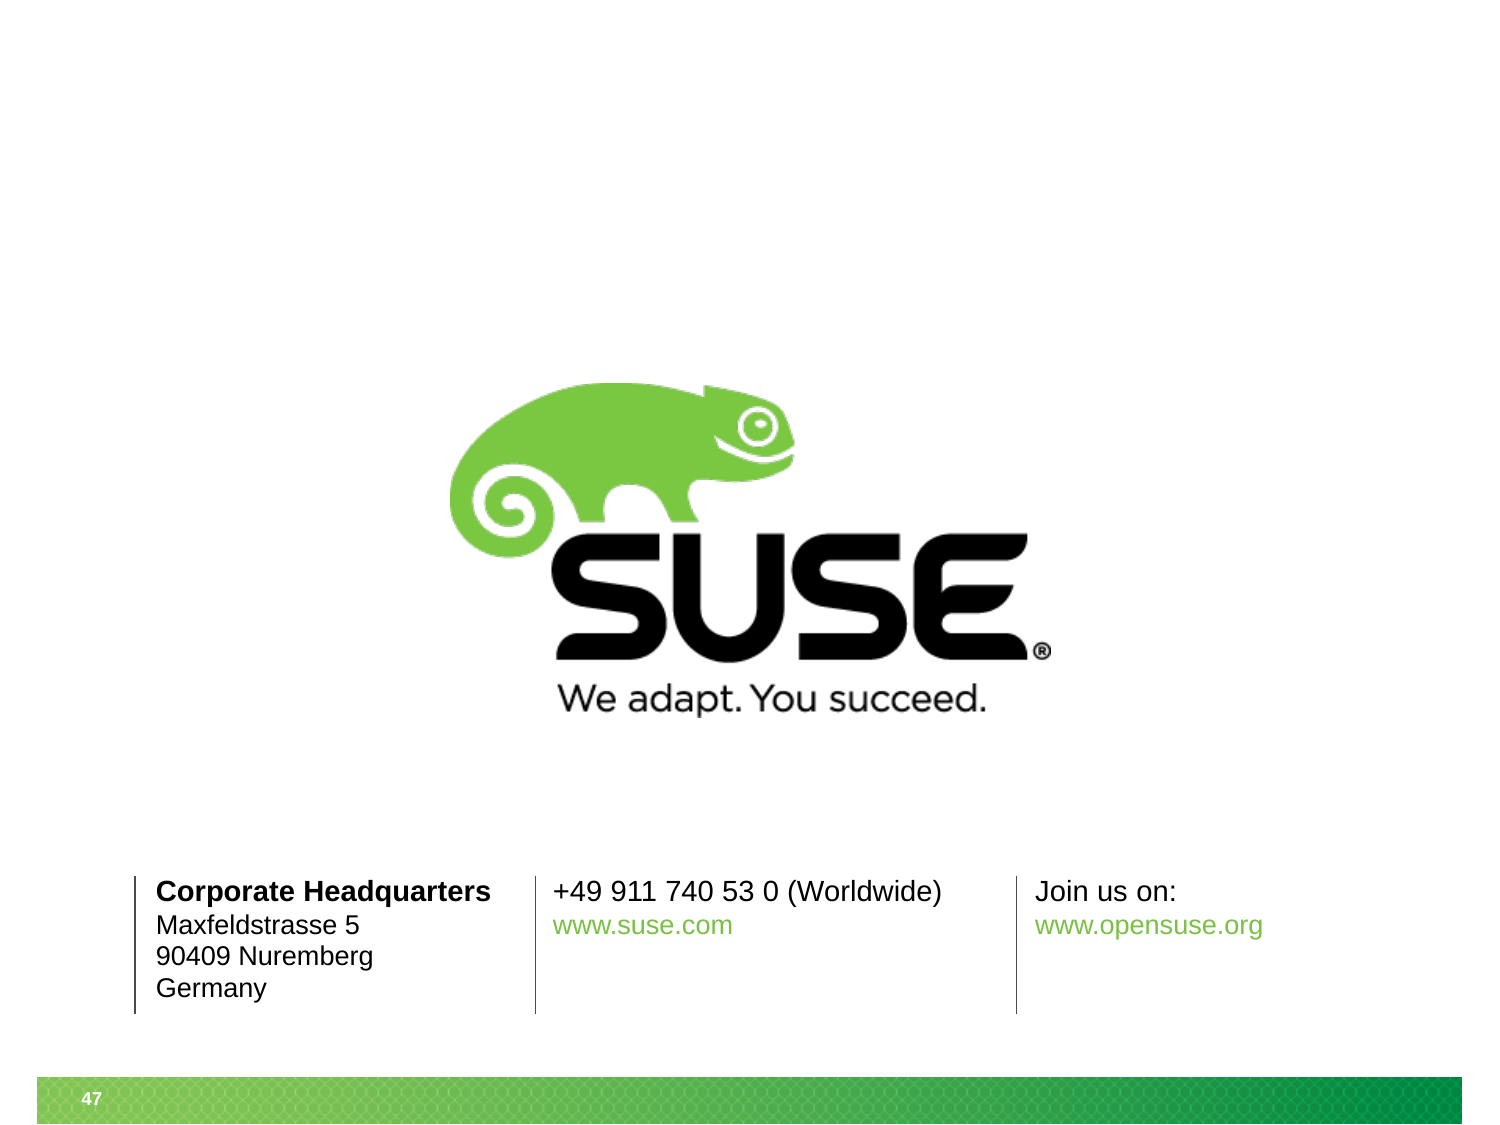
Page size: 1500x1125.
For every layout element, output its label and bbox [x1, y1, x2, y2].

picture [37, 1077, 1462, 1124]
picture [450, 383, 1051, 718]
